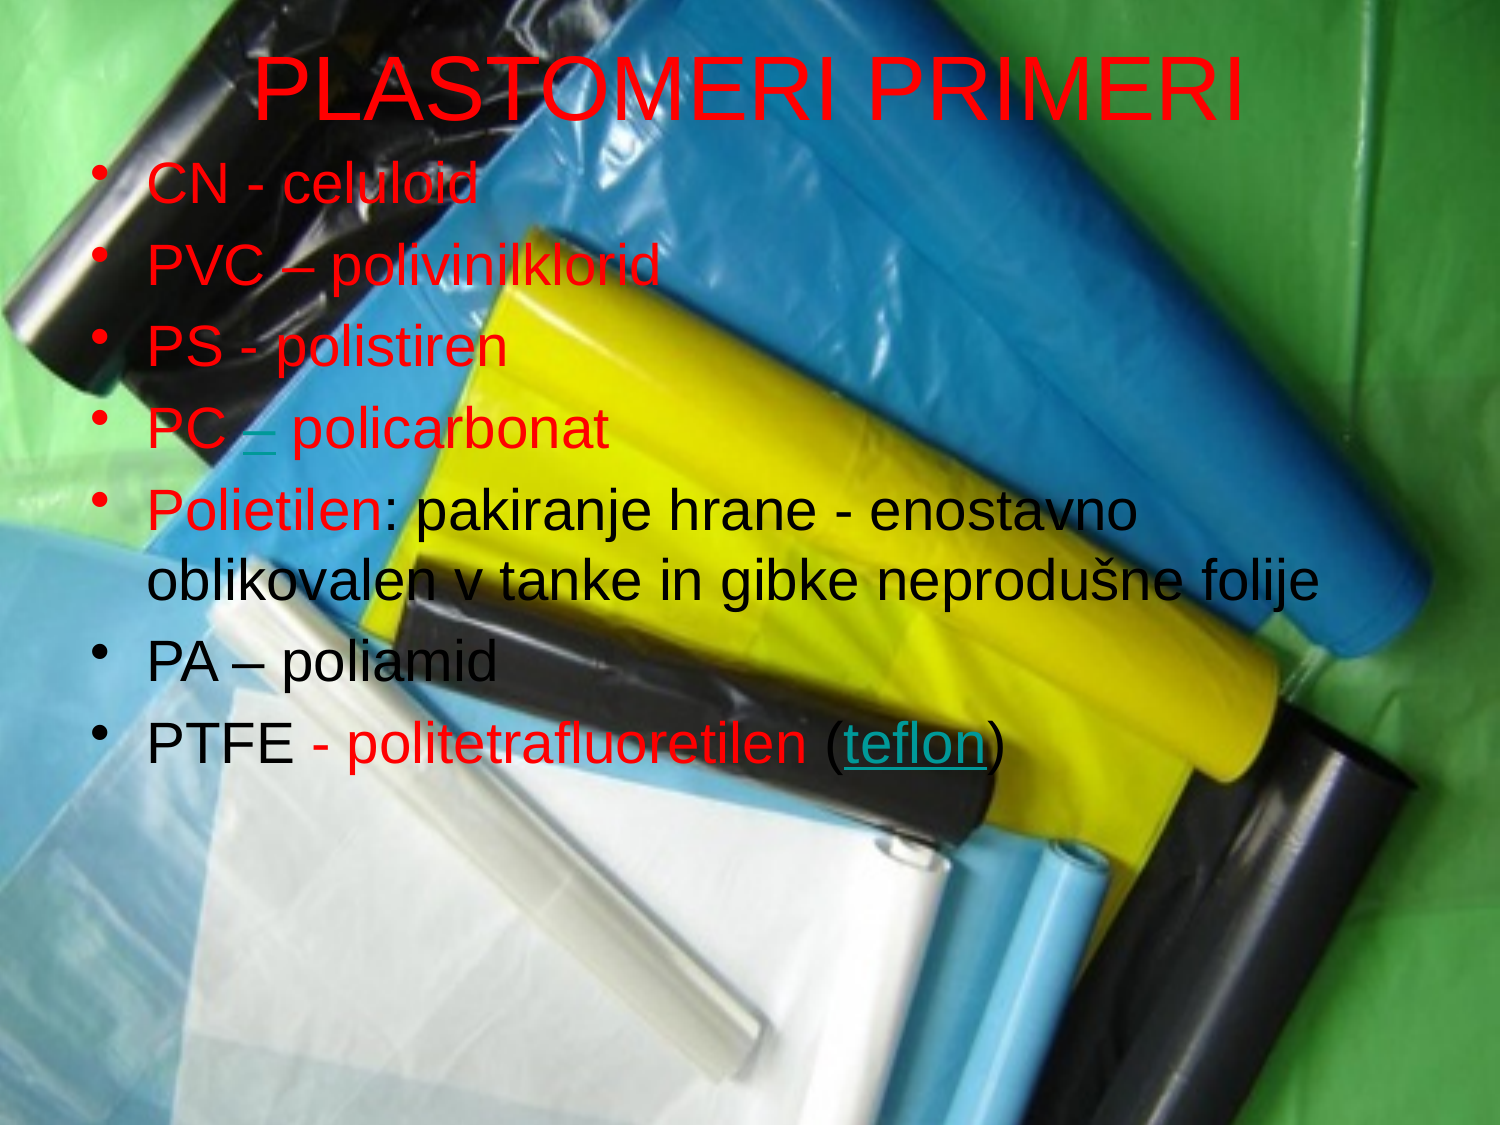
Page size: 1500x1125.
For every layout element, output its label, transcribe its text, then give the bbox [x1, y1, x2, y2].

picture [0, 0, 1500, 1125]
title PLASTOMERI PRIMERI [75, 45, 1425, 137]
list CN - celuloid PVC – polivinilklorid PS - polistiren PC – policarbonat Polietilen: pakiranje hrane - enostavno oblikovalen v tanke in gibke neprodušne folije PA – poliamid PTFE - politetrafluoretilen (teflon) [75, 137, 1425, 1125]
